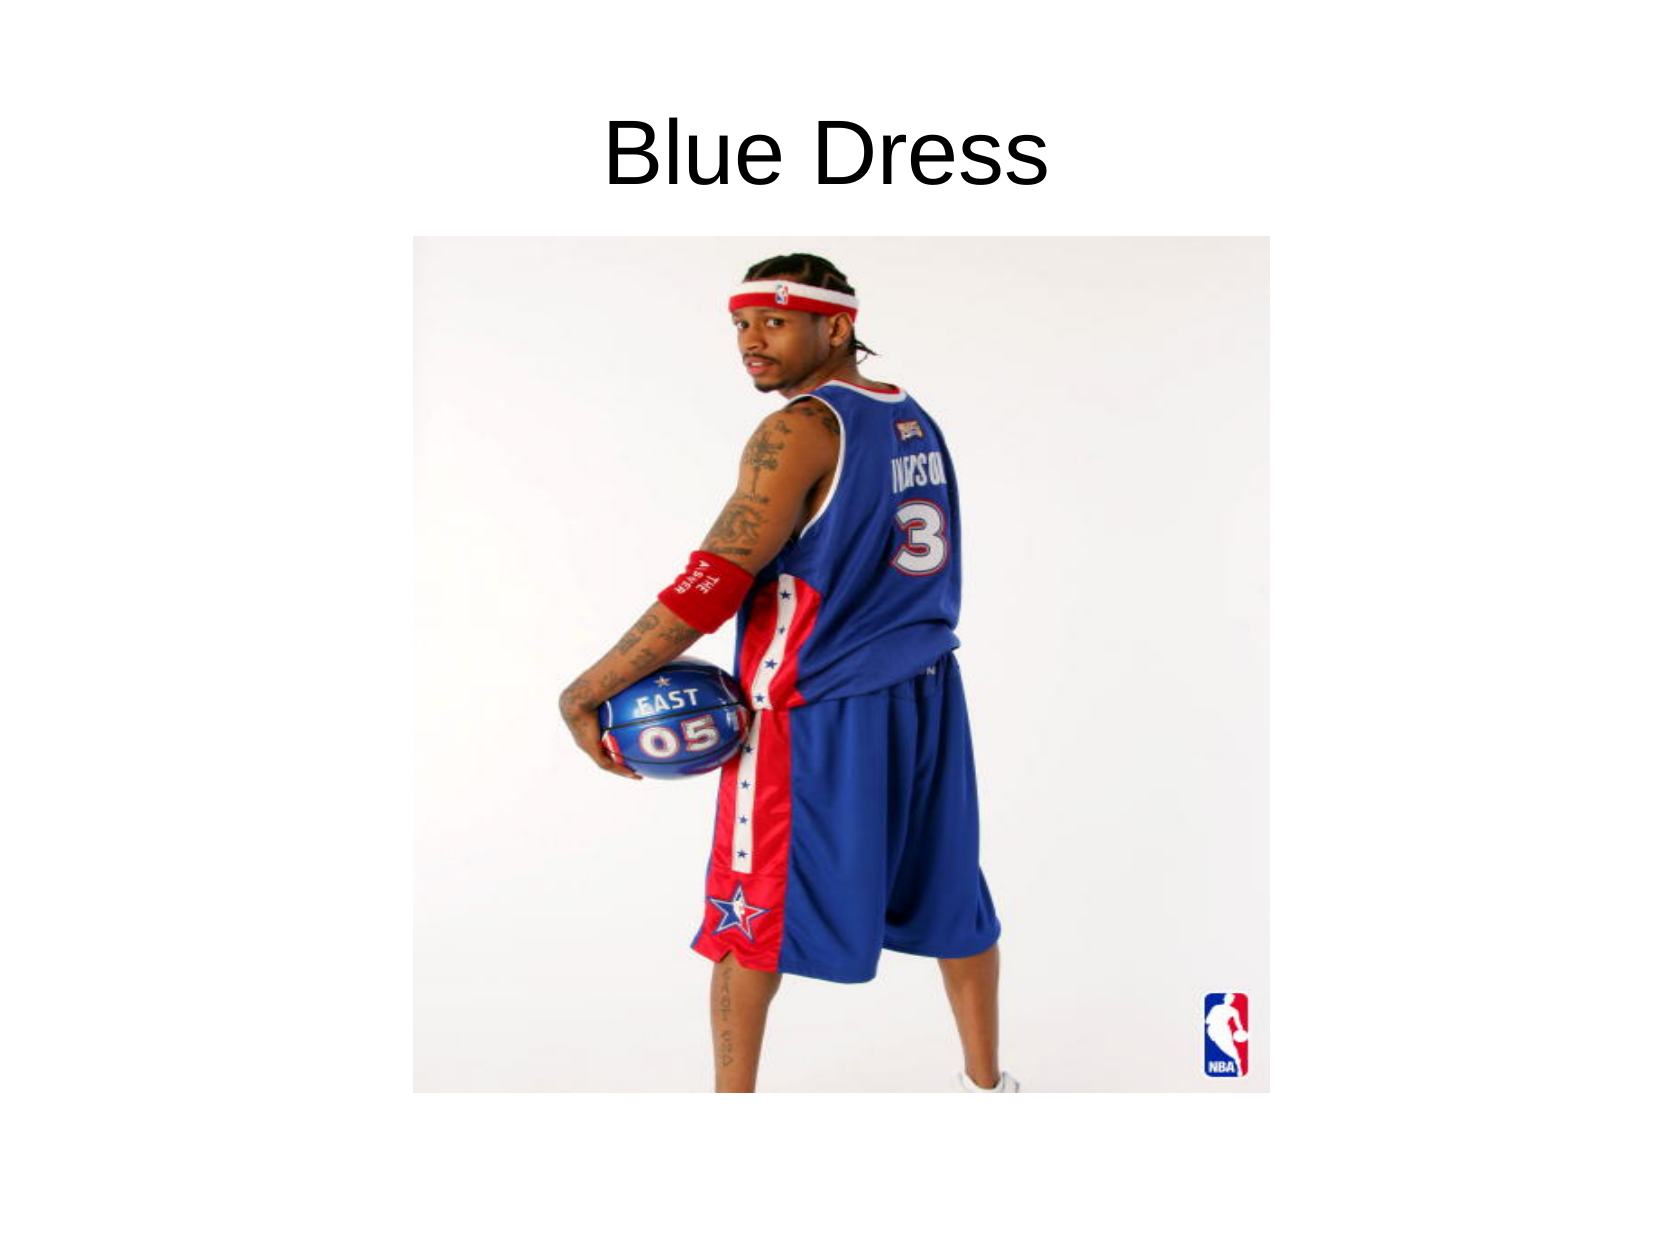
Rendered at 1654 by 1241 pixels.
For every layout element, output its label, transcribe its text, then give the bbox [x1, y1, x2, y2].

picture [413, 236, 1270, 1093]
title Blue Dress [82, 49, 1571, 257]
